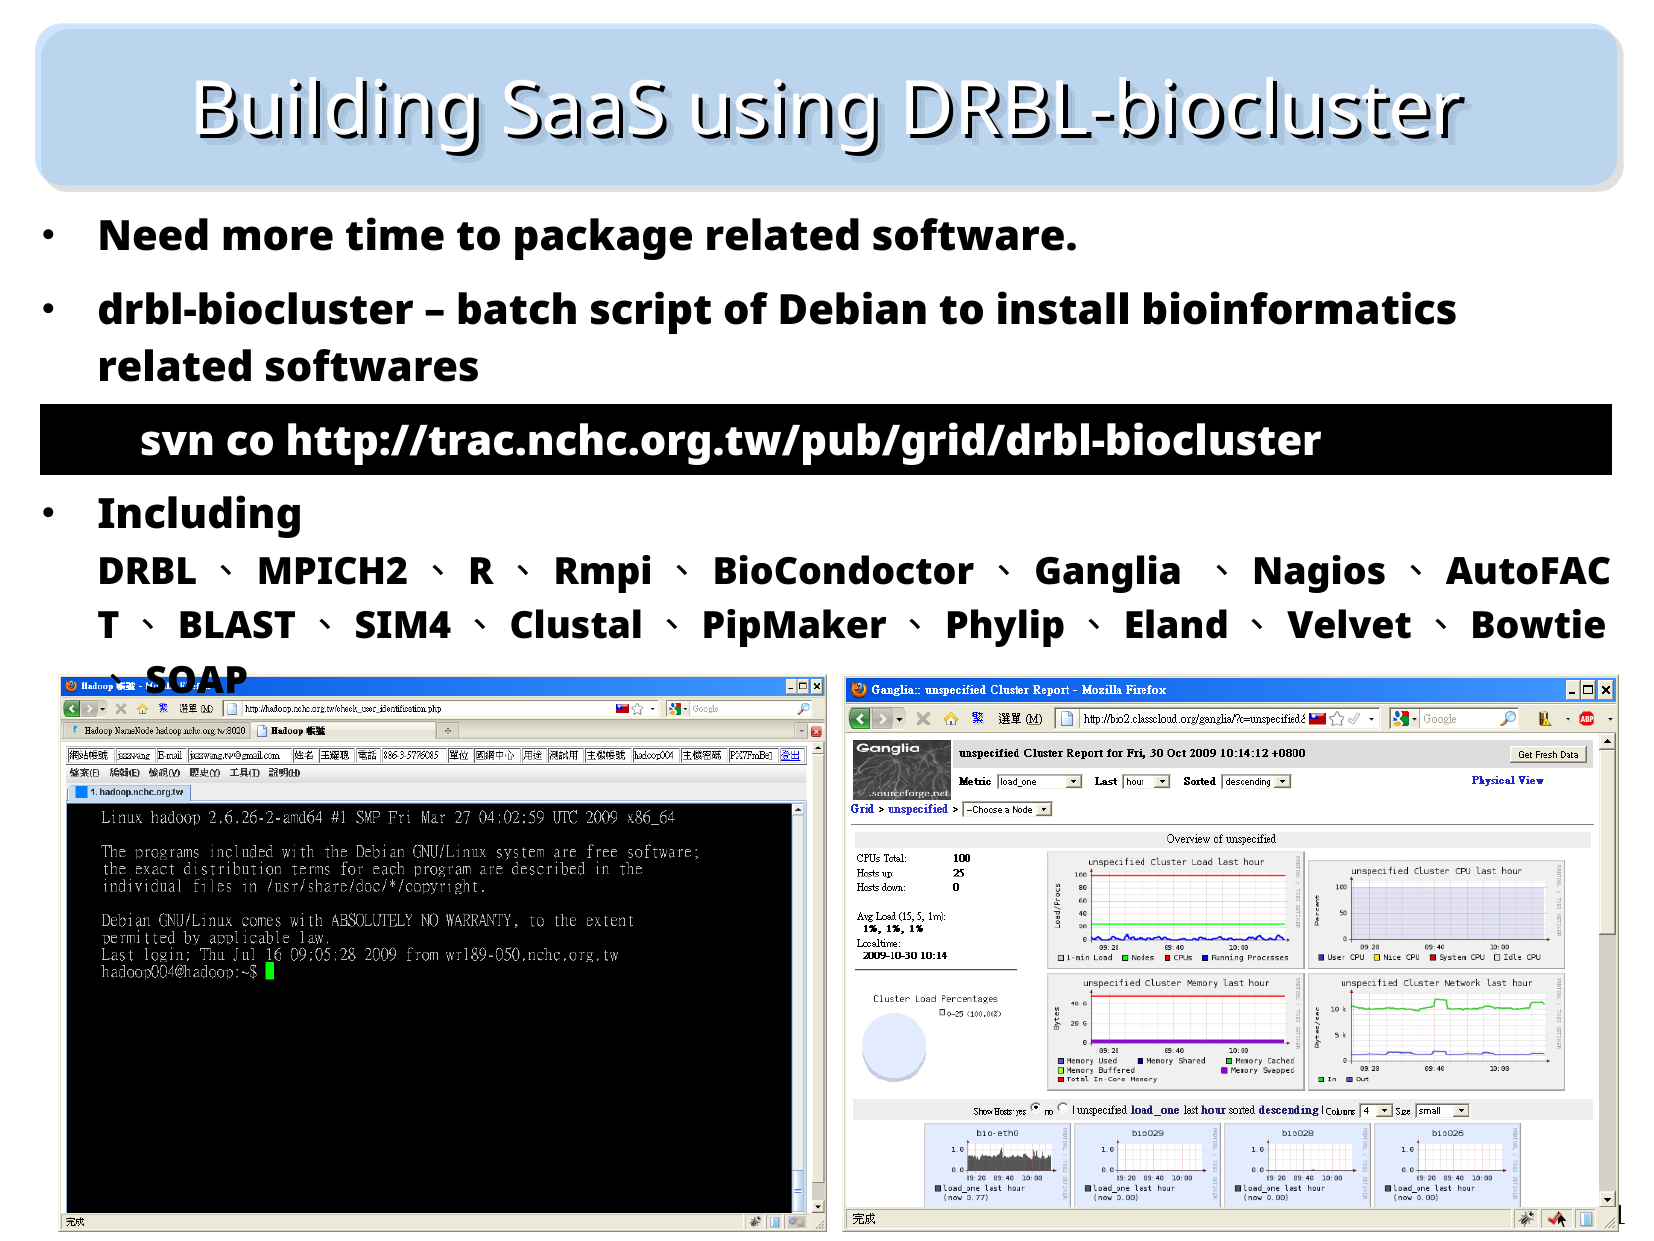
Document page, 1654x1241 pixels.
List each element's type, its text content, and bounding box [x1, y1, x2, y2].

picture [58, 674, 827, 1232]
text_box Building SaaS using DRBL-biocluster [35, 23, 1618, 186]
list Need more time to package related software. drbl-biocluster – batch script of Debian to install bioinformatics related softwares svn co http://trac.nchc.org.tw/pub/grid/drbl-biocluster Including DRBL、MPICH2、R、Rmpi、BioCondoctor、Ganglia 、Nagios、AutoFACT、BLAST、SIM4、Clustal、PipMaker、Phylip、Eland、Velvet、Bowtie、SOAP [40, 205, 1612, 657]
picture [207, 674, 212, 682]
picture [842, 674, 1619, 1232]
picture [177, 674, 187, 687]
